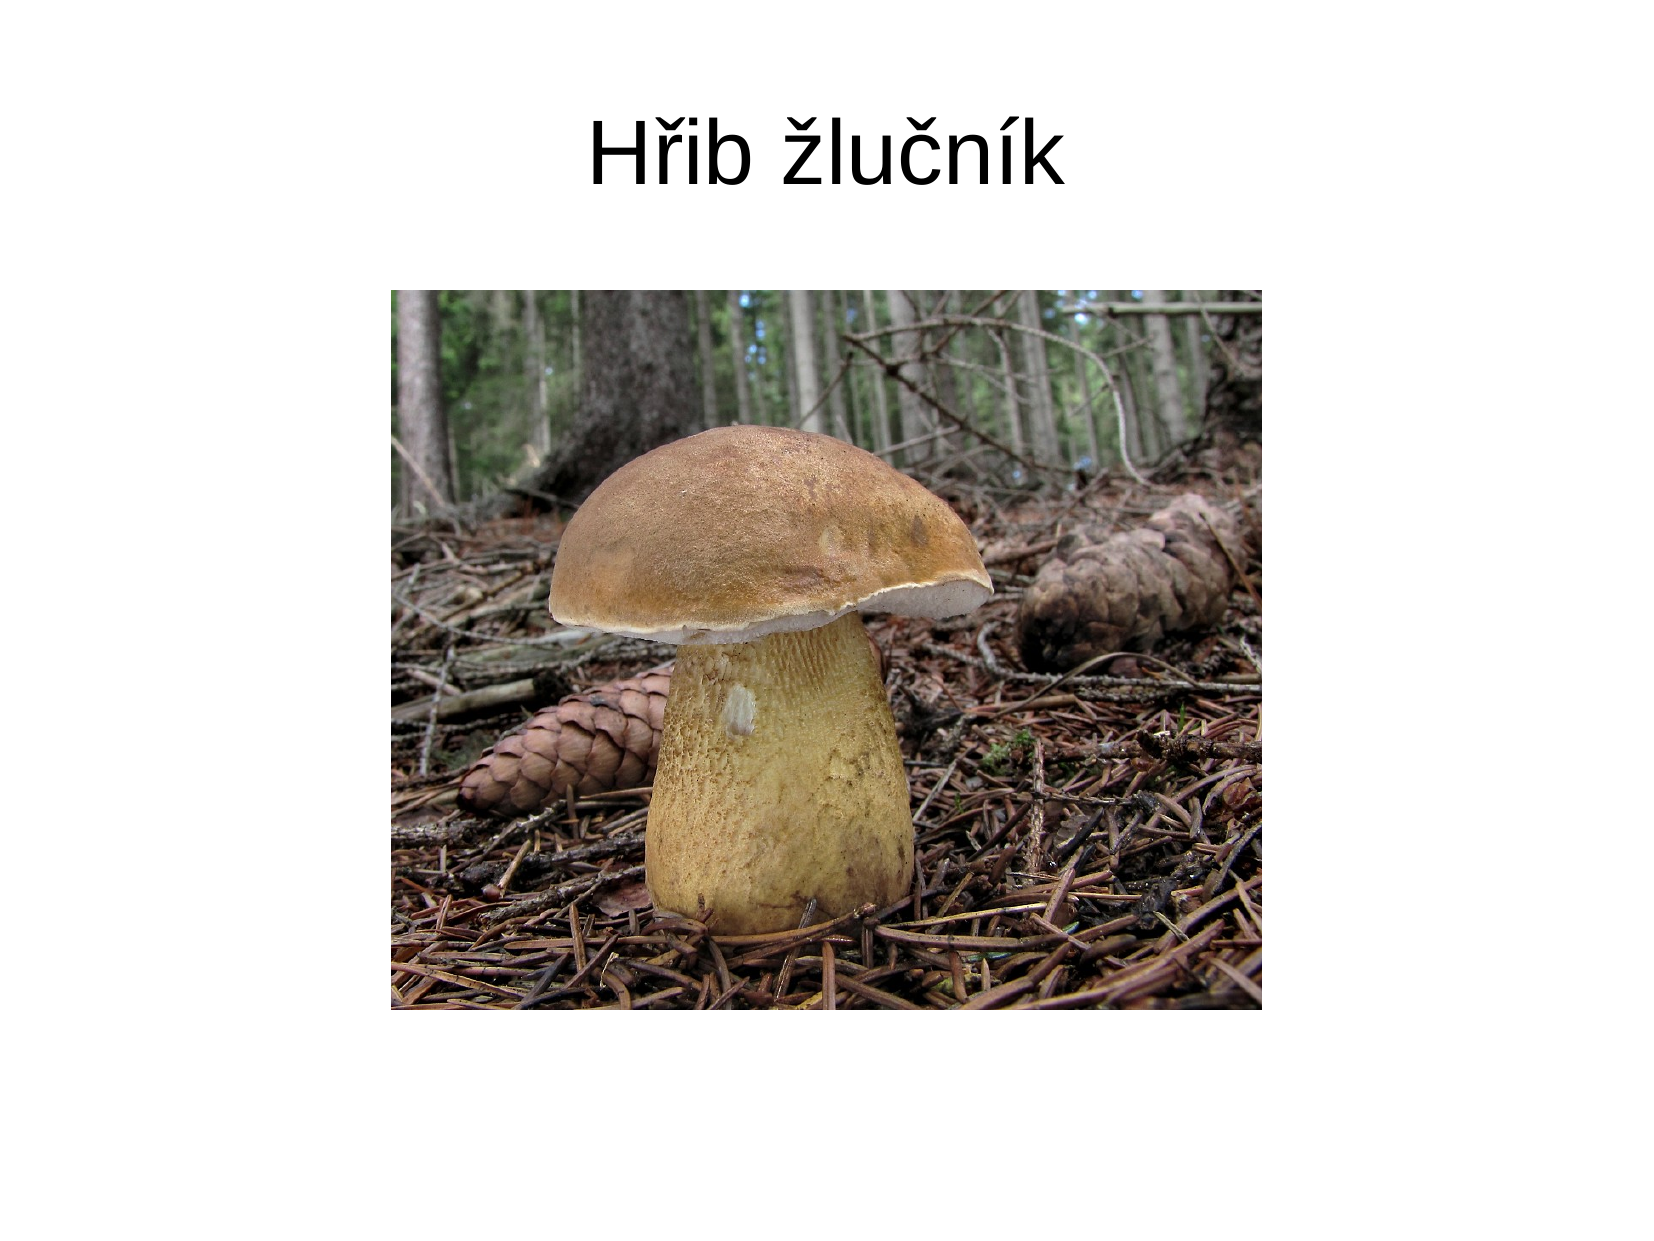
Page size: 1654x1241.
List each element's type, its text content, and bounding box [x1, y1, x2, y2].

title Hřib žlučník [82, 49, 1571, 257]
picture [391, 290, 1262, 1010]
